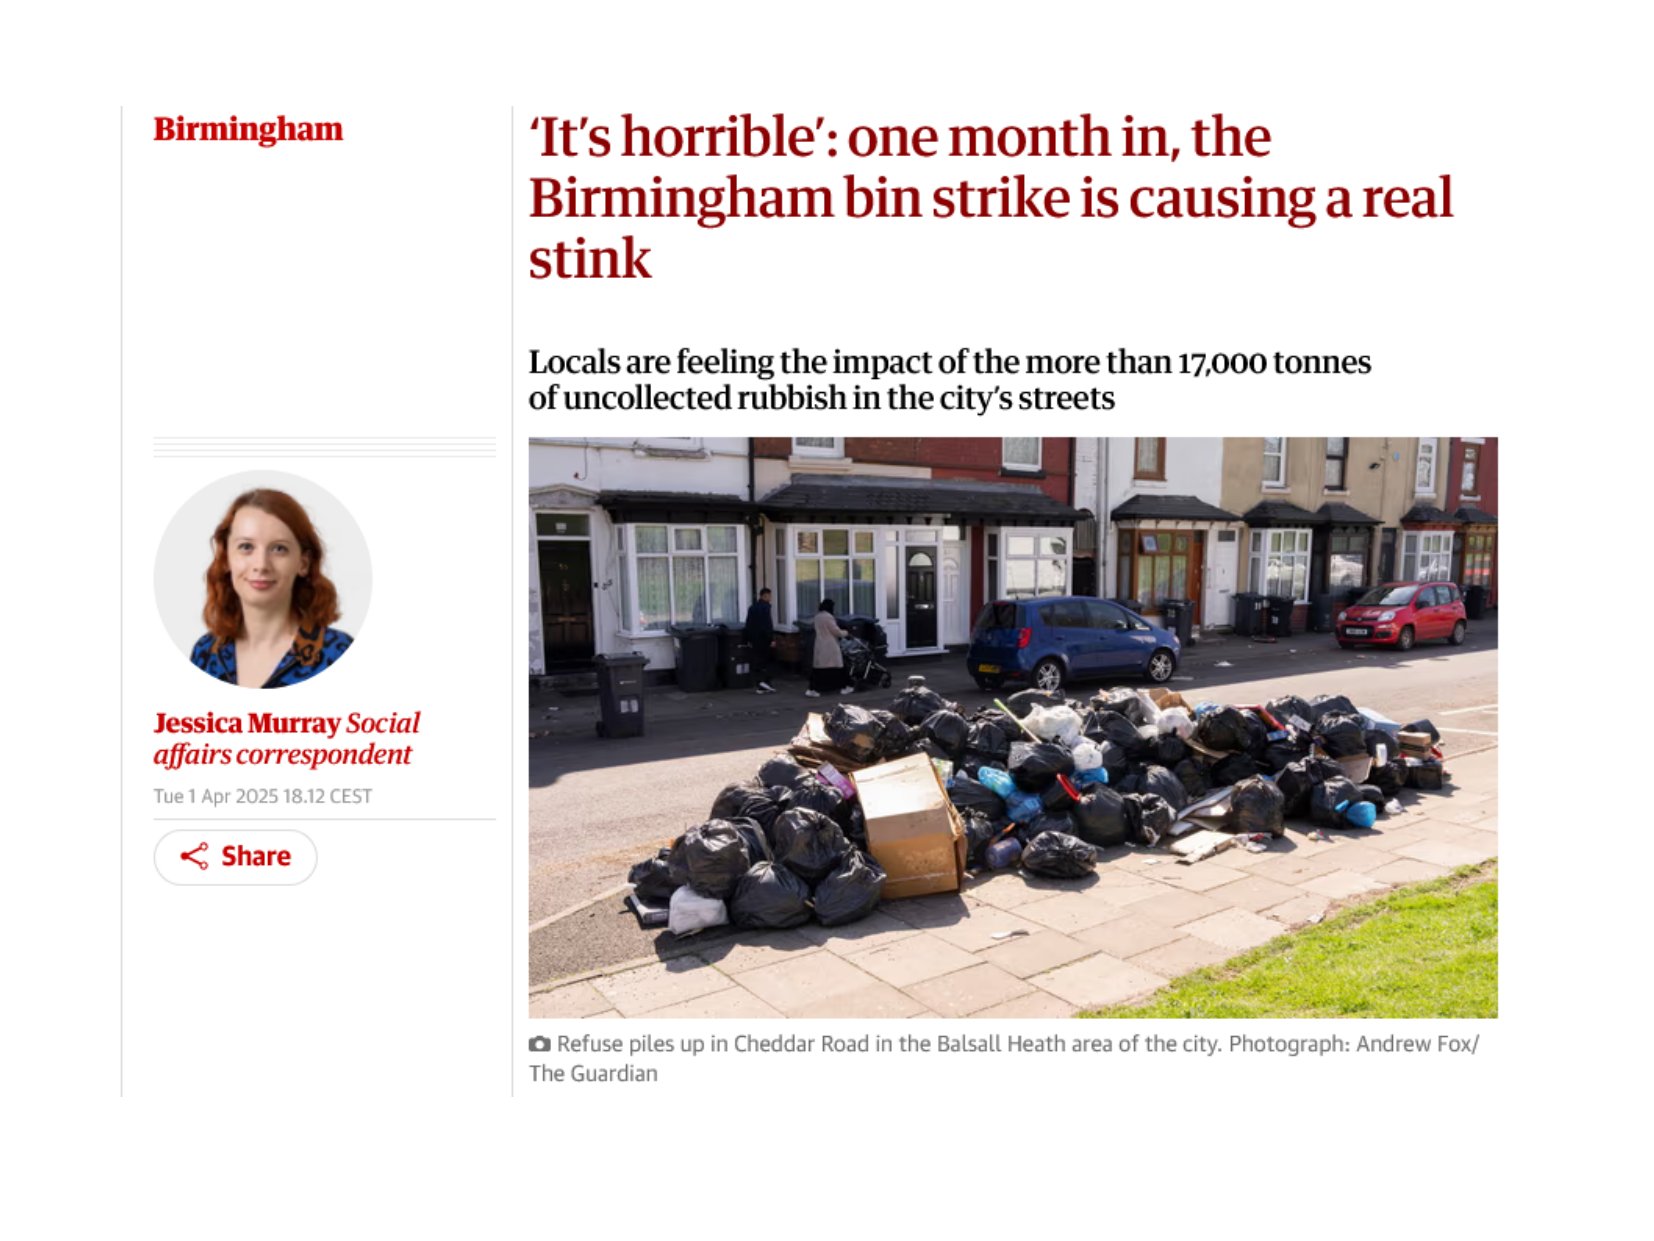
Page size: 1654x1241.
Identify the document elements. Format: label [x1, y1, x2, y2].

picture [82, 106, 1553, 1097]
